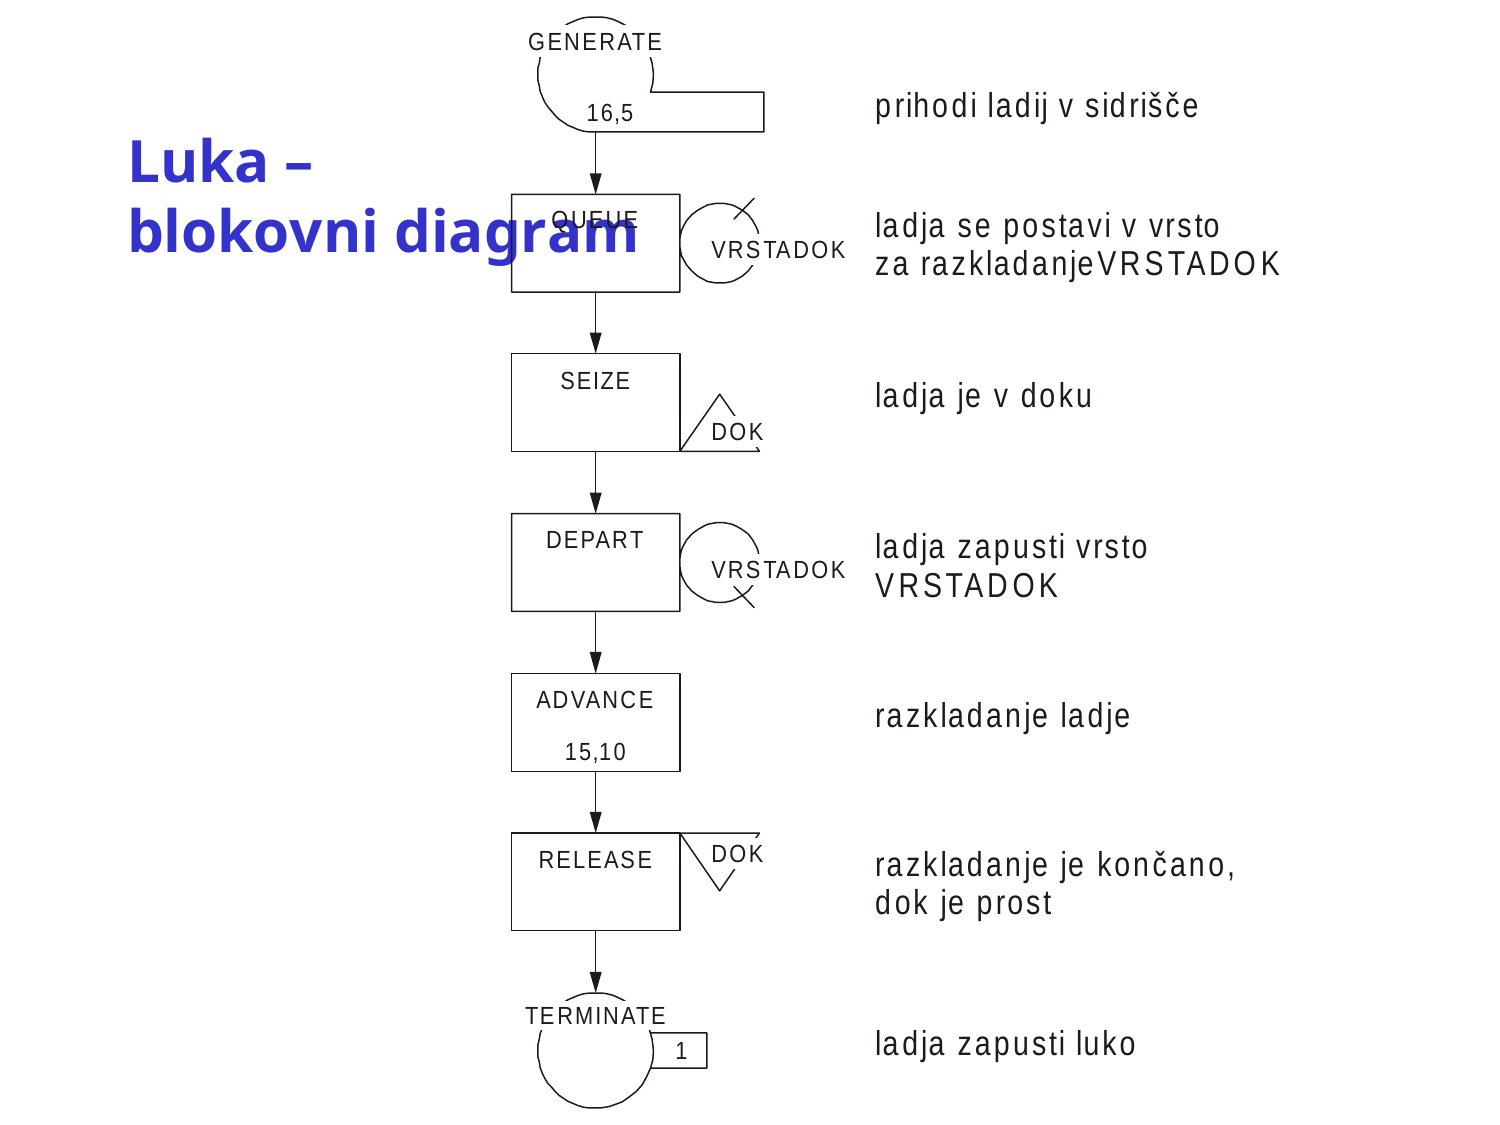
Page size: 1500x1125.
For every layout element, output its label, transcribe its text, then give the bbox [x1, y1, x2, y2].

picture [507, 12, 1288, 1113]
title Luka – blokovni diagram [112, 99, 507, 288]
